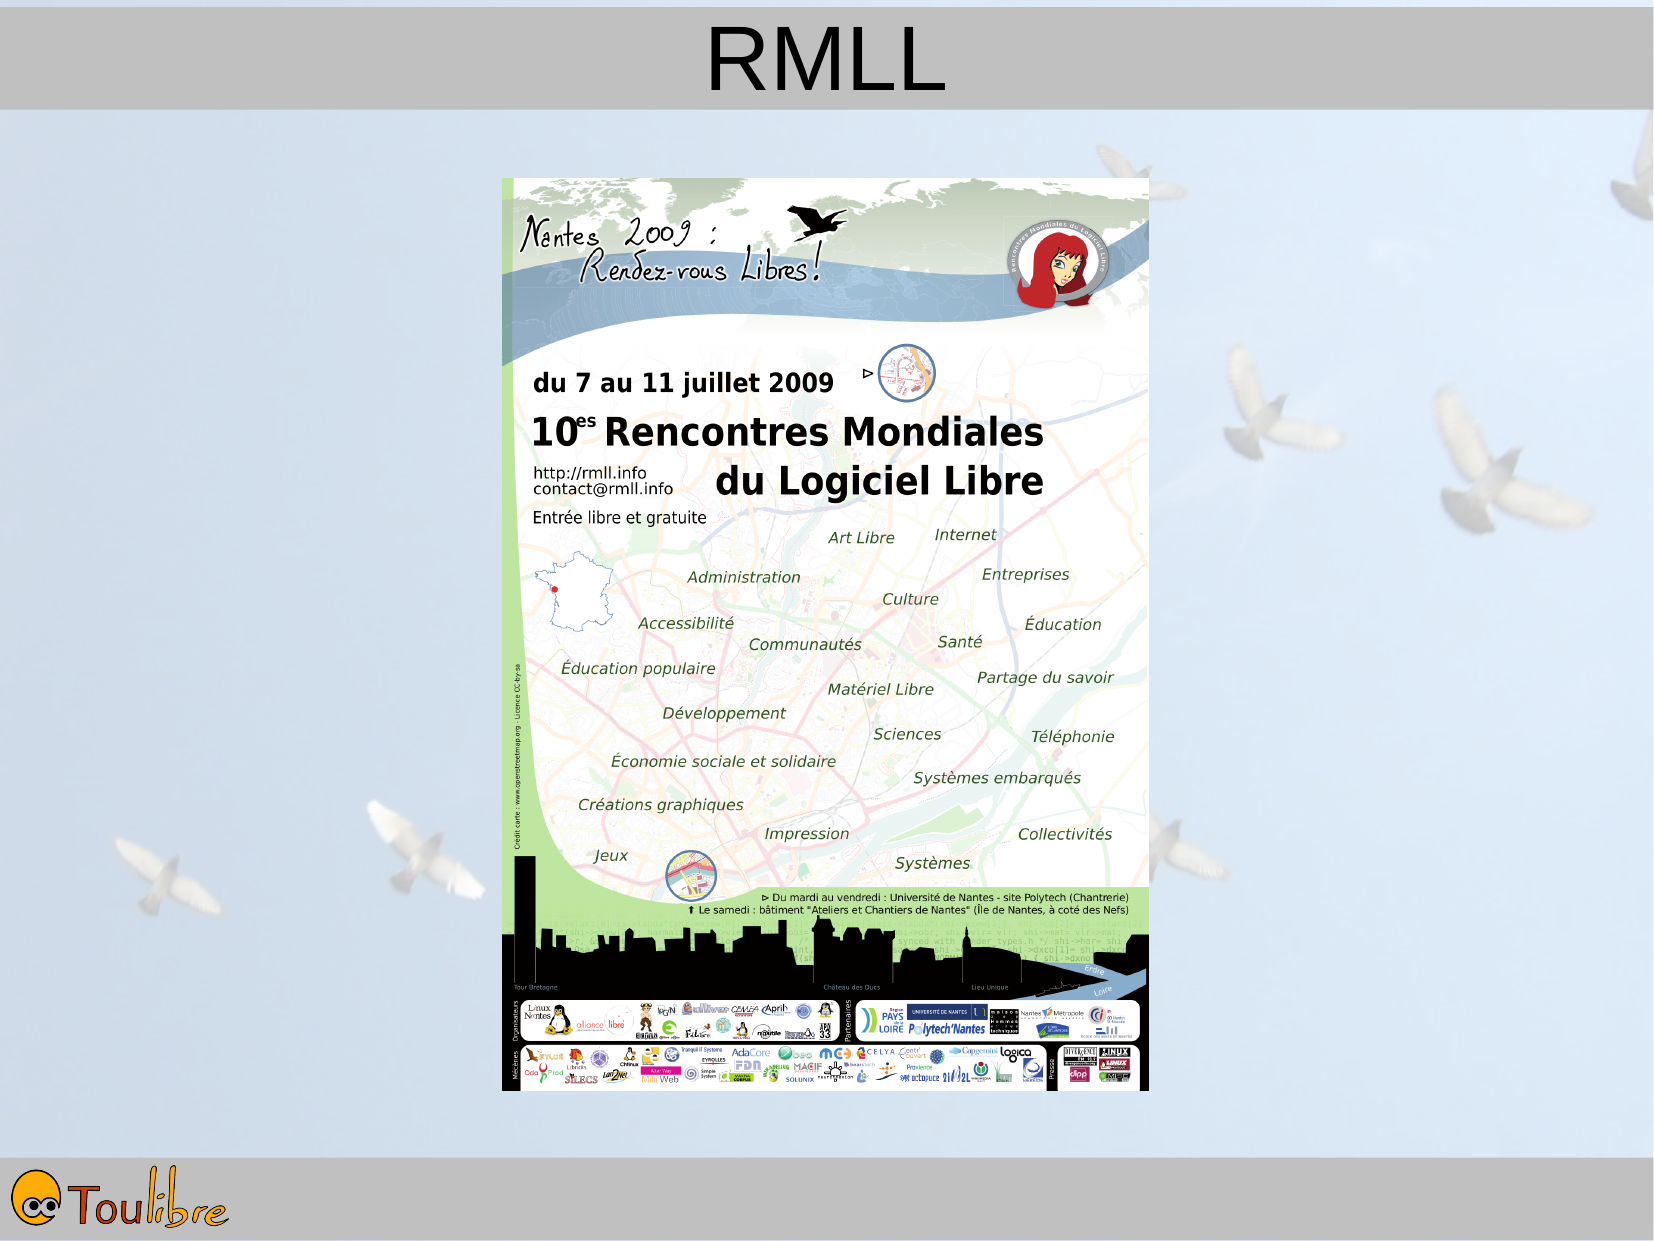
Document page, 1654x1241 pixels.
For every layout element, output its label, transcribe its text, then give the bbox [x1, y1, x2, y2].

picture [502, 178, 1149, 1091]
title RMLL [0, 7, 1654, 110]
picture [11, 1165, 229, 1228]
